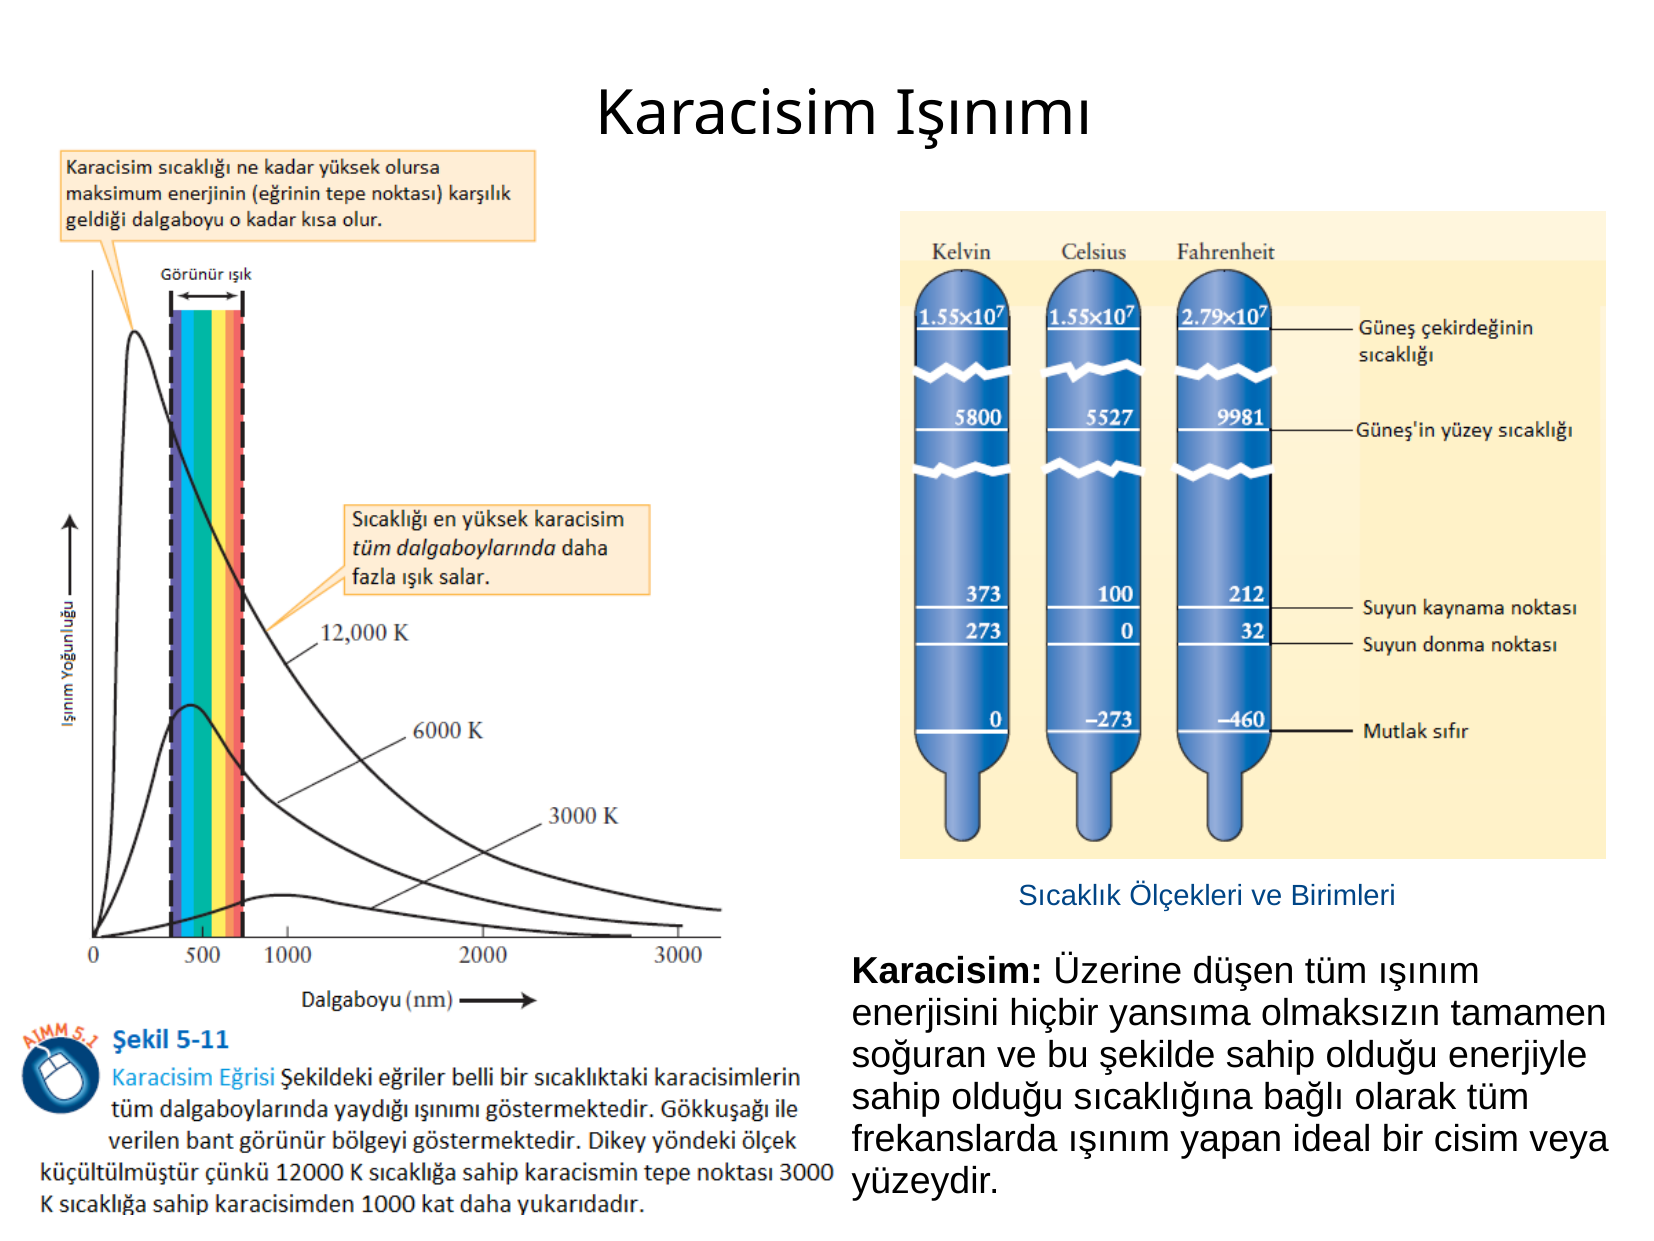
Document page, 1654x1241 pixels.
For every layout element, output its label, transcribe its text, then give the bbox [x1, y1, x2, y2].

picture [15, 134, 841, 1215]
text_box Karacisim: Üzerine düşen tüm ışınım enerjisini hiçbir yansıma olmaksızın tamamen soğuran ve bu şekilde sahip olduğu enerjiyle sahip olduğu sıcaklığına bağlı olarak tüm frekanslarda ışınım yapan ideal bir cisim veya yüzeydir. [841, 942, 1632, 1210]
title Karacisim Işınımı [82, 43, 1571, 176]
picture [900, 211, 1606, 859]
text_box Sıcaklık Ölçekleri ve Birimleri [900, 871, 1516, 920]
